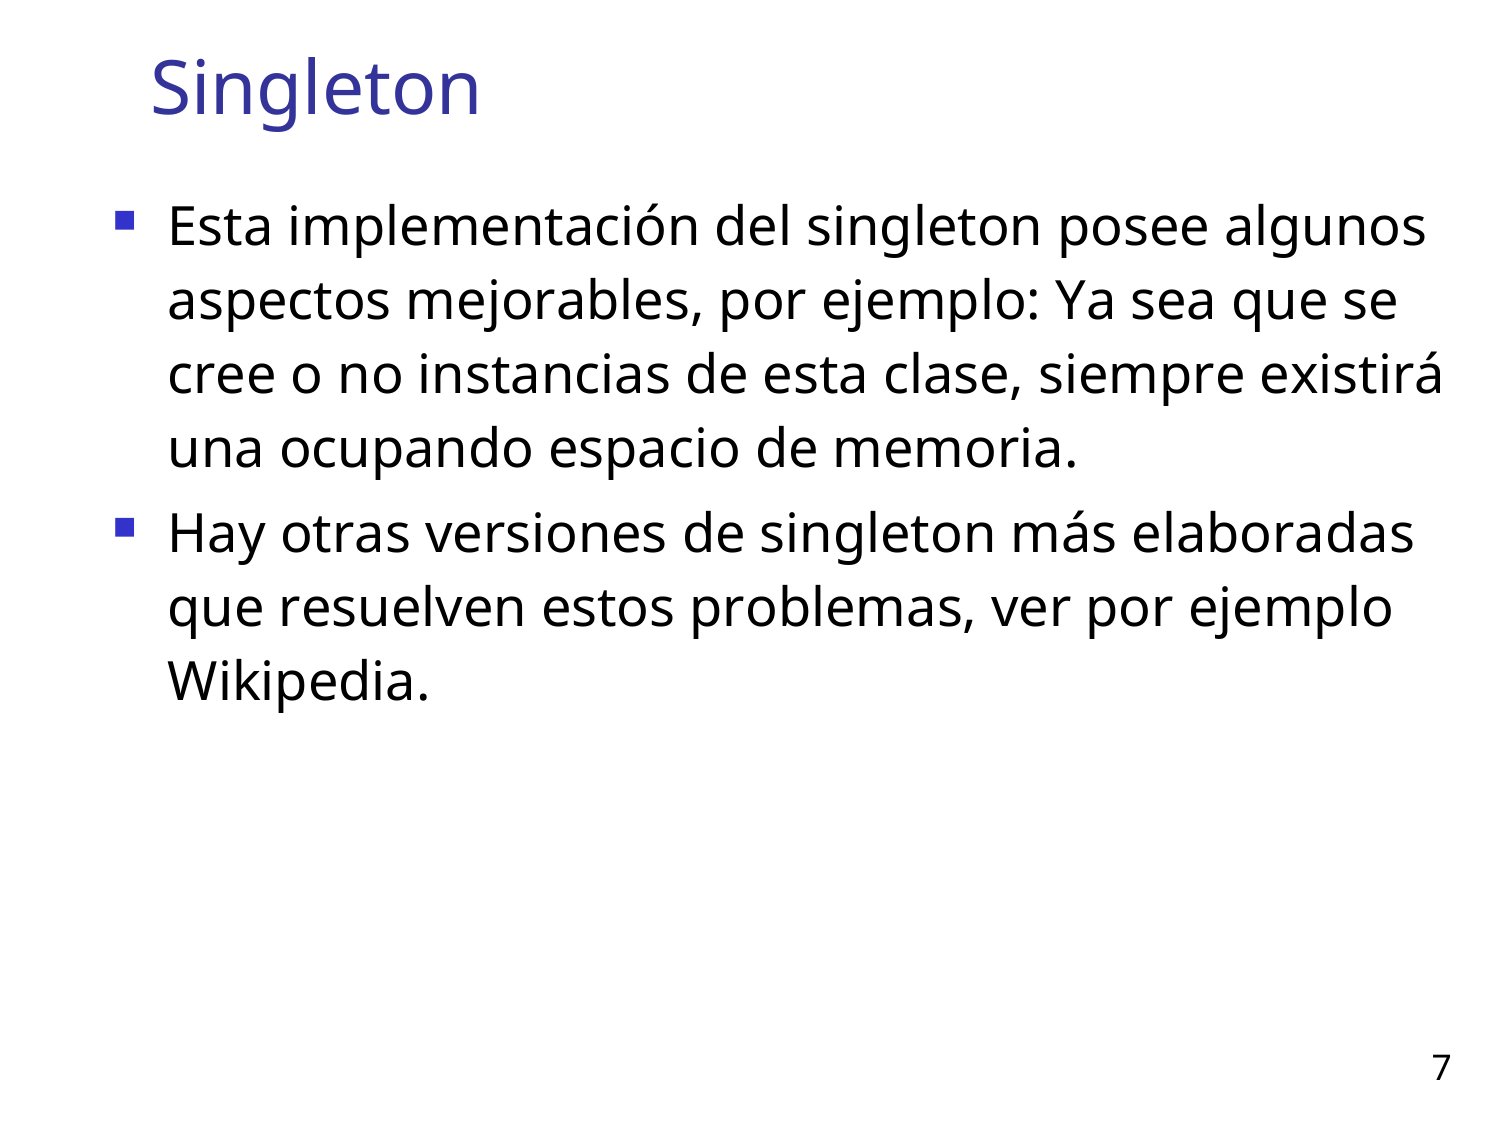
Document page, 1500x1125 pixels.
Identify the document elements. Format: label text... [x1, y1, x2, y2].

title Singleton [150, 19, 1466, 150]
list Esta implementación del singleton posee algunos aspectos mejorables, por ejemplo: Ya sea que se cree o no instancias de esta clase, siempre existirá una ocupando espacio de memoria. Hay otras versiones de singleton más elaboradas que resuelven estos problemas, ver por ejemplo Wikipedia. [112, 187, 1462, 998]
